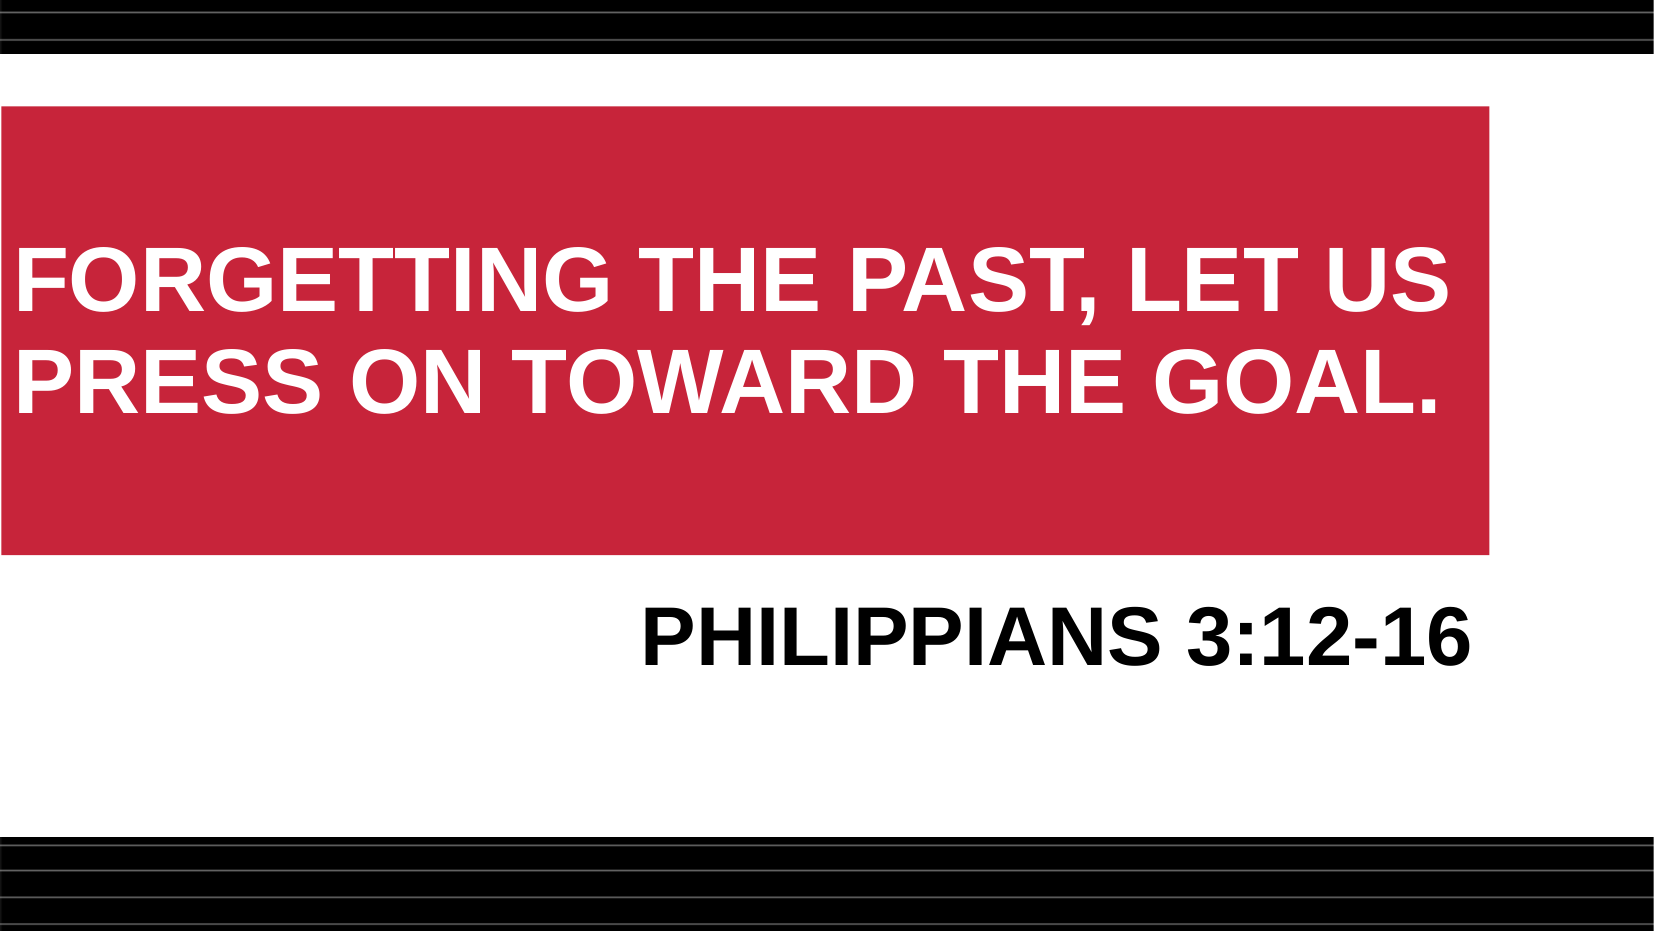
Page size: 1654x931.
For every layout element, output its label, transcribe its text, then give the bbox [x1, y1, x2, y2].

picture [0, 0, 1654, 54]
picture [0, 837, 1654, 931]
title FORGETTING THE PAST, LET US PRESS ON TOWARD THE GOAL. [1, 106, 1490, 556]
subtitle PHILIPPIANS 3:12-16 [625, 590, 1489, 804]
